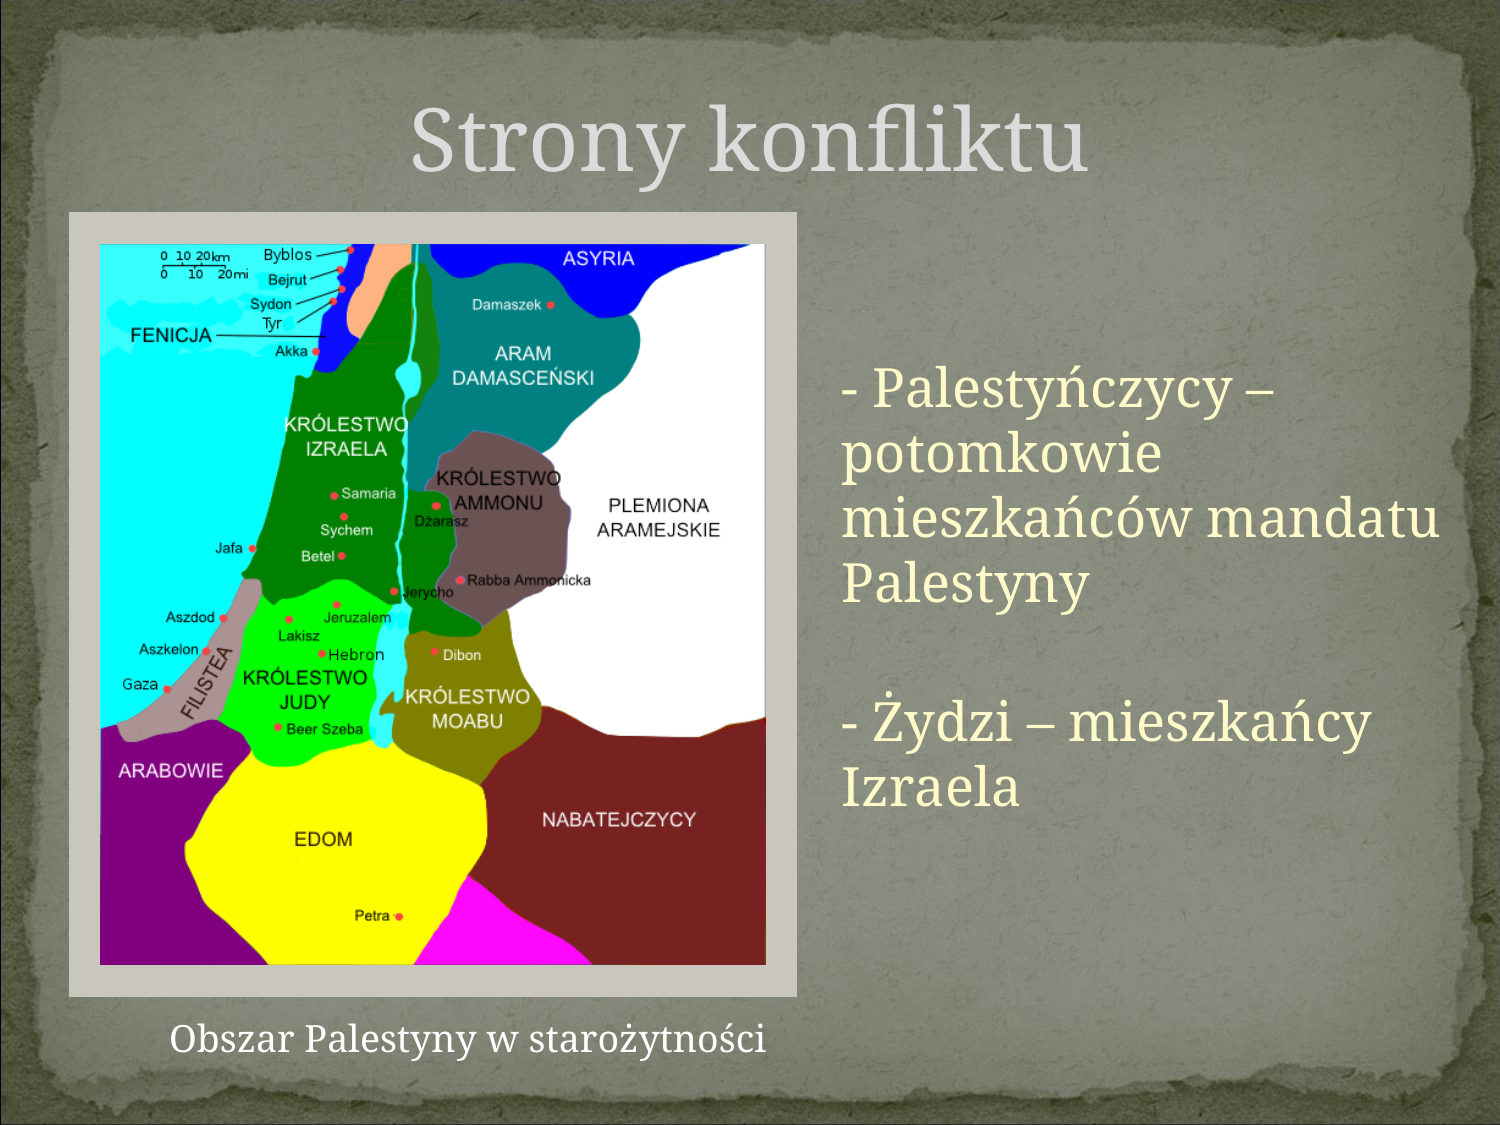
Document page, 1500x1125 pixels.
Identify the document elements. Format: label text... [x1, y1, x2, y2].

picture [0, 0, 1500, 1125]
text_box Strony konfliktu [75, 24, 1425, 197]
text_box Obszar Palestyny w starożytności [154, 1007, 721, 1068]
text_box - Palestyńczycy – potomkowie mieszkańców mandatu Palestyny - Żydzi – mieszkańcy Izraela [826, 210, 1495, 961]
